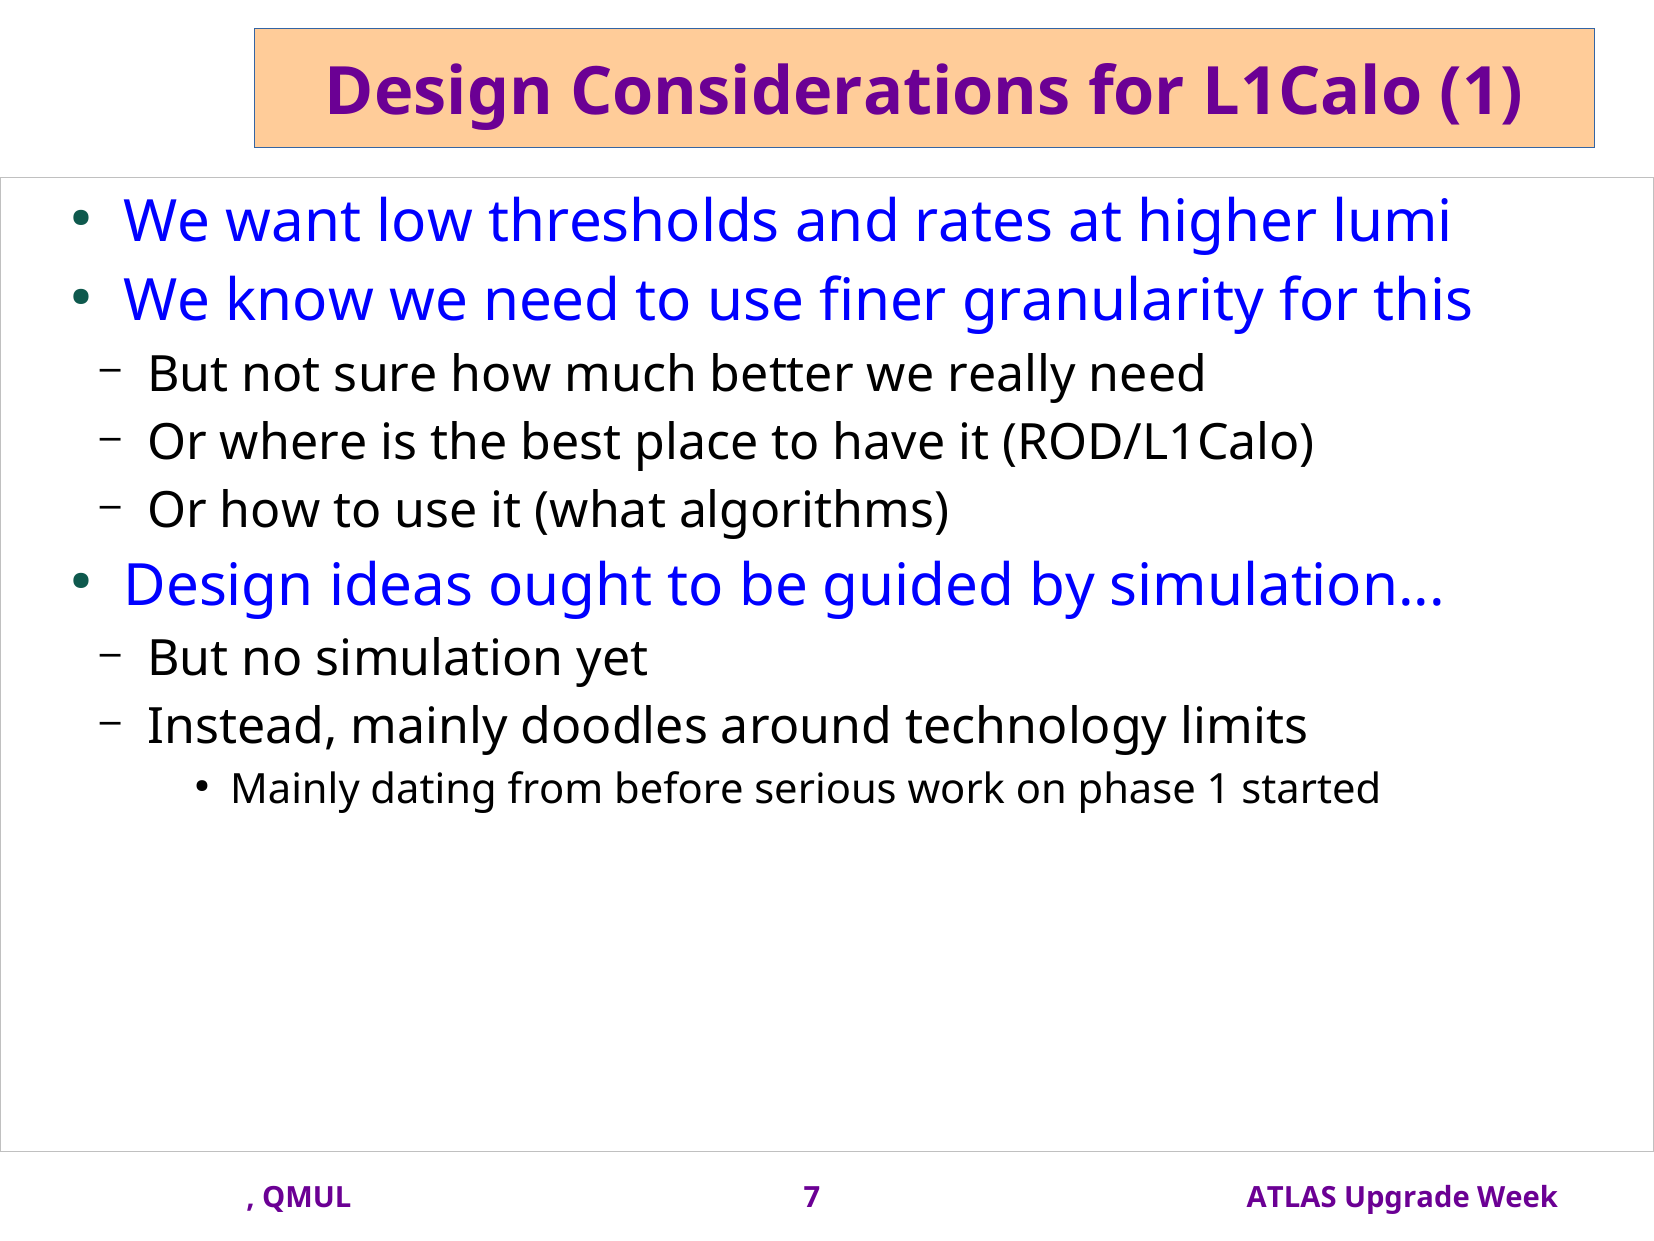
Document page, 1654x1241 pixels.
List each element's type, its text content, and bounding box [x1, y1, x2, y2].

list We want low thresholds and rates at higher lumi We know we need to use finer granularity for this But not sure how much better we really need Or where is the best place to have it (ROD/L1Calo) Or how to use it (what algorithms) Design ideas ought to be guided by simulation... But no simulation yet Instead, mainly doodles around technology limits Mainly dating from before serious work on phase 1 started [52, 179, 1598, 1099]
title Design Considerations for L1Calo (1) [254, 28, 1595, 148]
